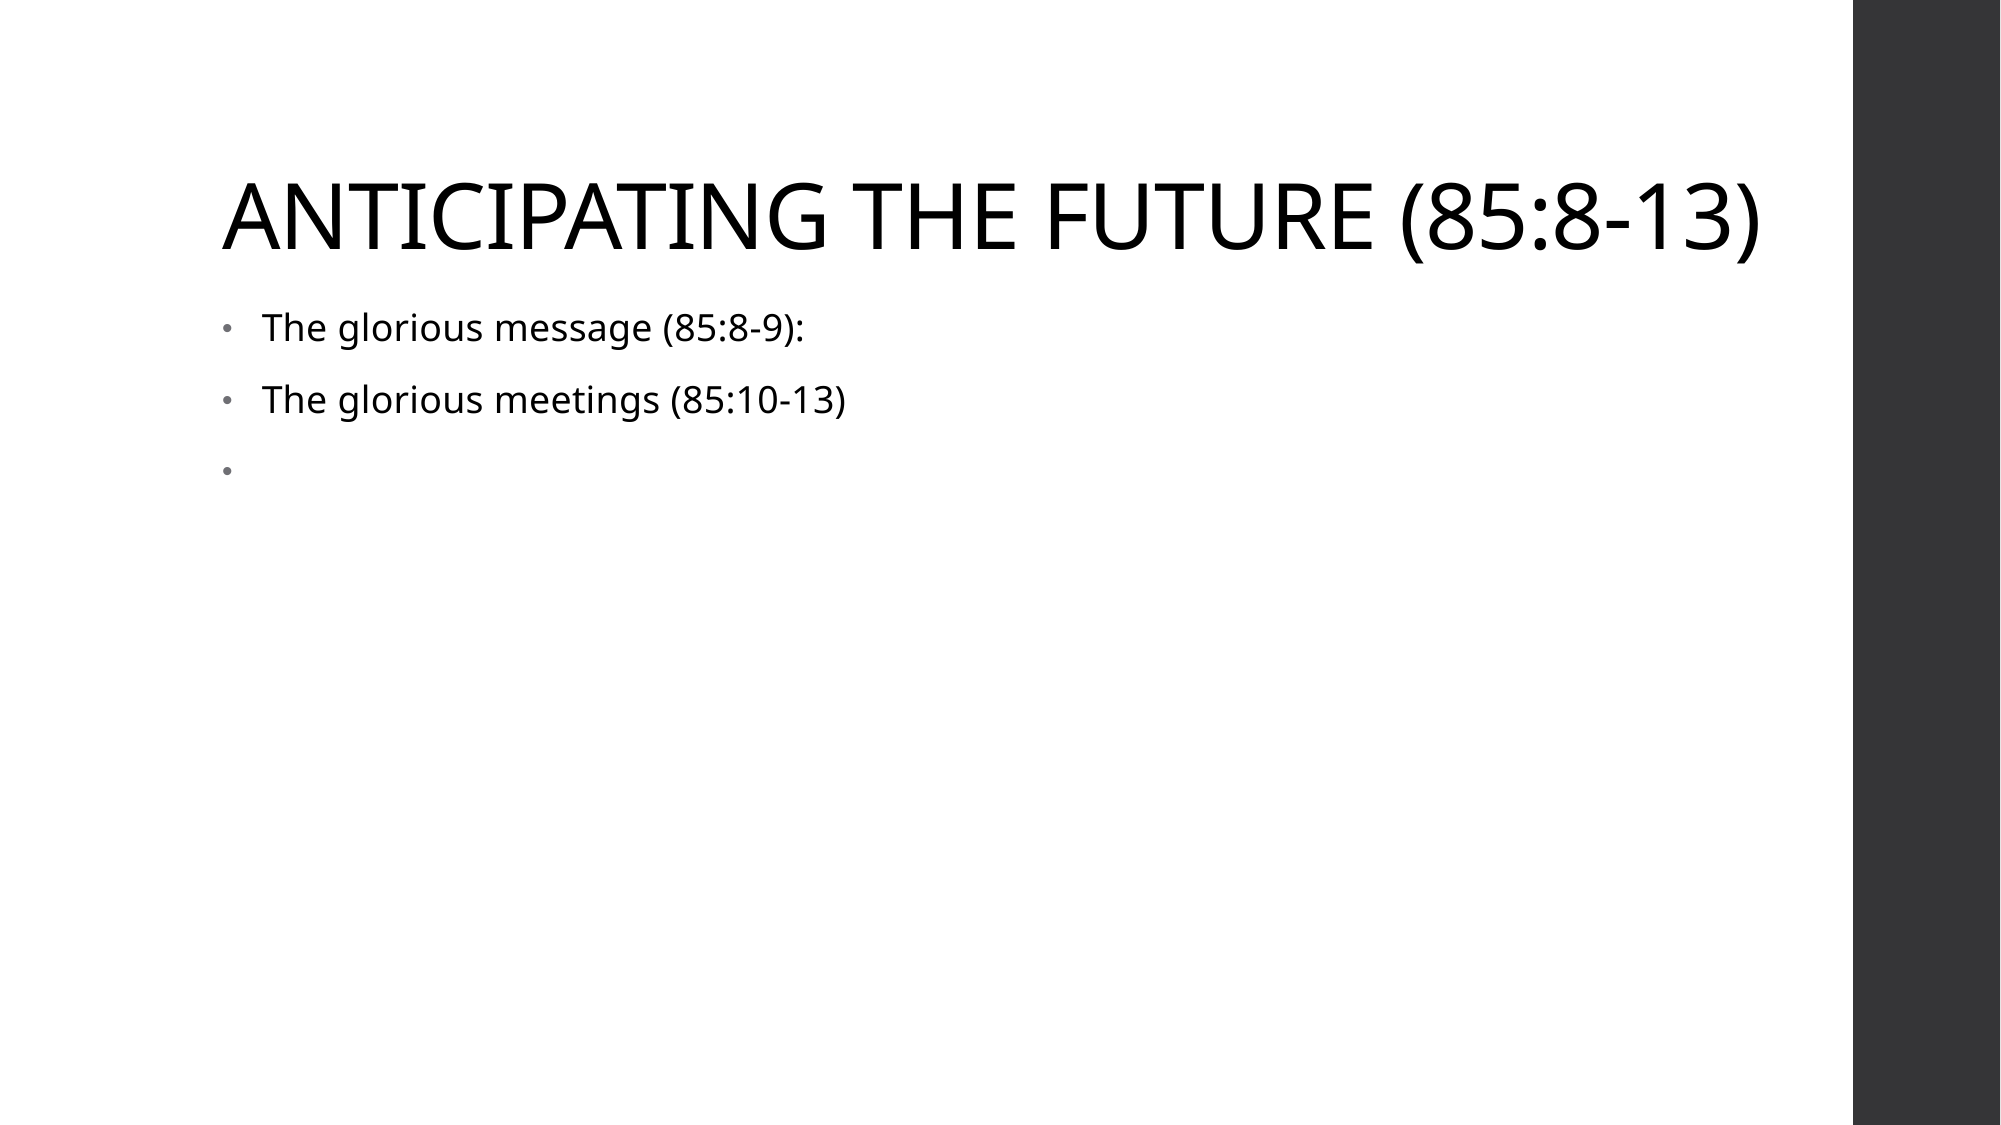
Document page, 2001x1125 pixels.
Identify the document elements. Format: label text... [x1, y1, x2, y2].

title ANTICIPATING THE FUTURE (85:8-13) [206, 60, 1797, 278]
list The glorious message (85:8-9): The glorious meetings (85:10-13) [206, 299, 1617, 1014]
